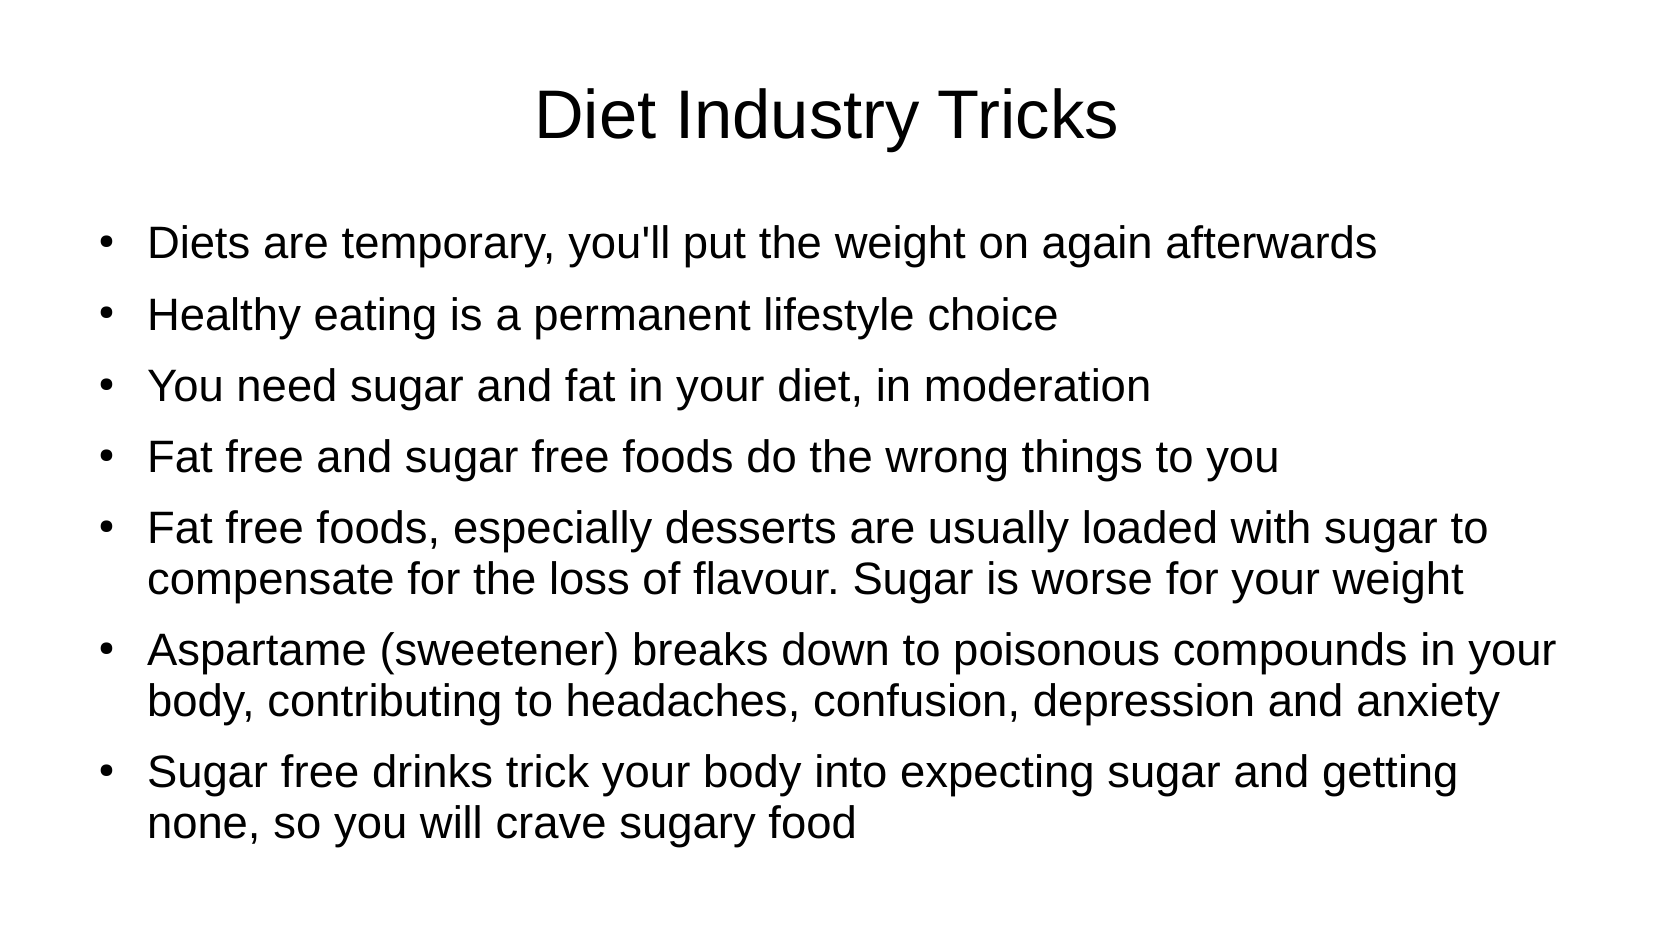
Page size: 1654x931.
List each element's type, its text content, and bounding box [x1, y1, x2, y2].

list Diets are temporary, you'll put the weight on again afterwards Healthy eating is a permanent lifestyle choice You need sugar and fat in your diet, in moderation Fat free and sugar free foods do the wrong things to you Fat free foods, especially desserts are usually loaded with sugar to compensate for the loss of flavour. Sugar is worse for your weight Aspartame (sweetener) breaks down to poisonous compounds in your body, contributing to headaches, confusion, depression and anxiety Sugar free drinks trick your body into expecting sugar and getting none, so you will crave sugary food [82, 217, 1571, 875]
title Diet Industry Tricks [82, 37, 1571, 193]
